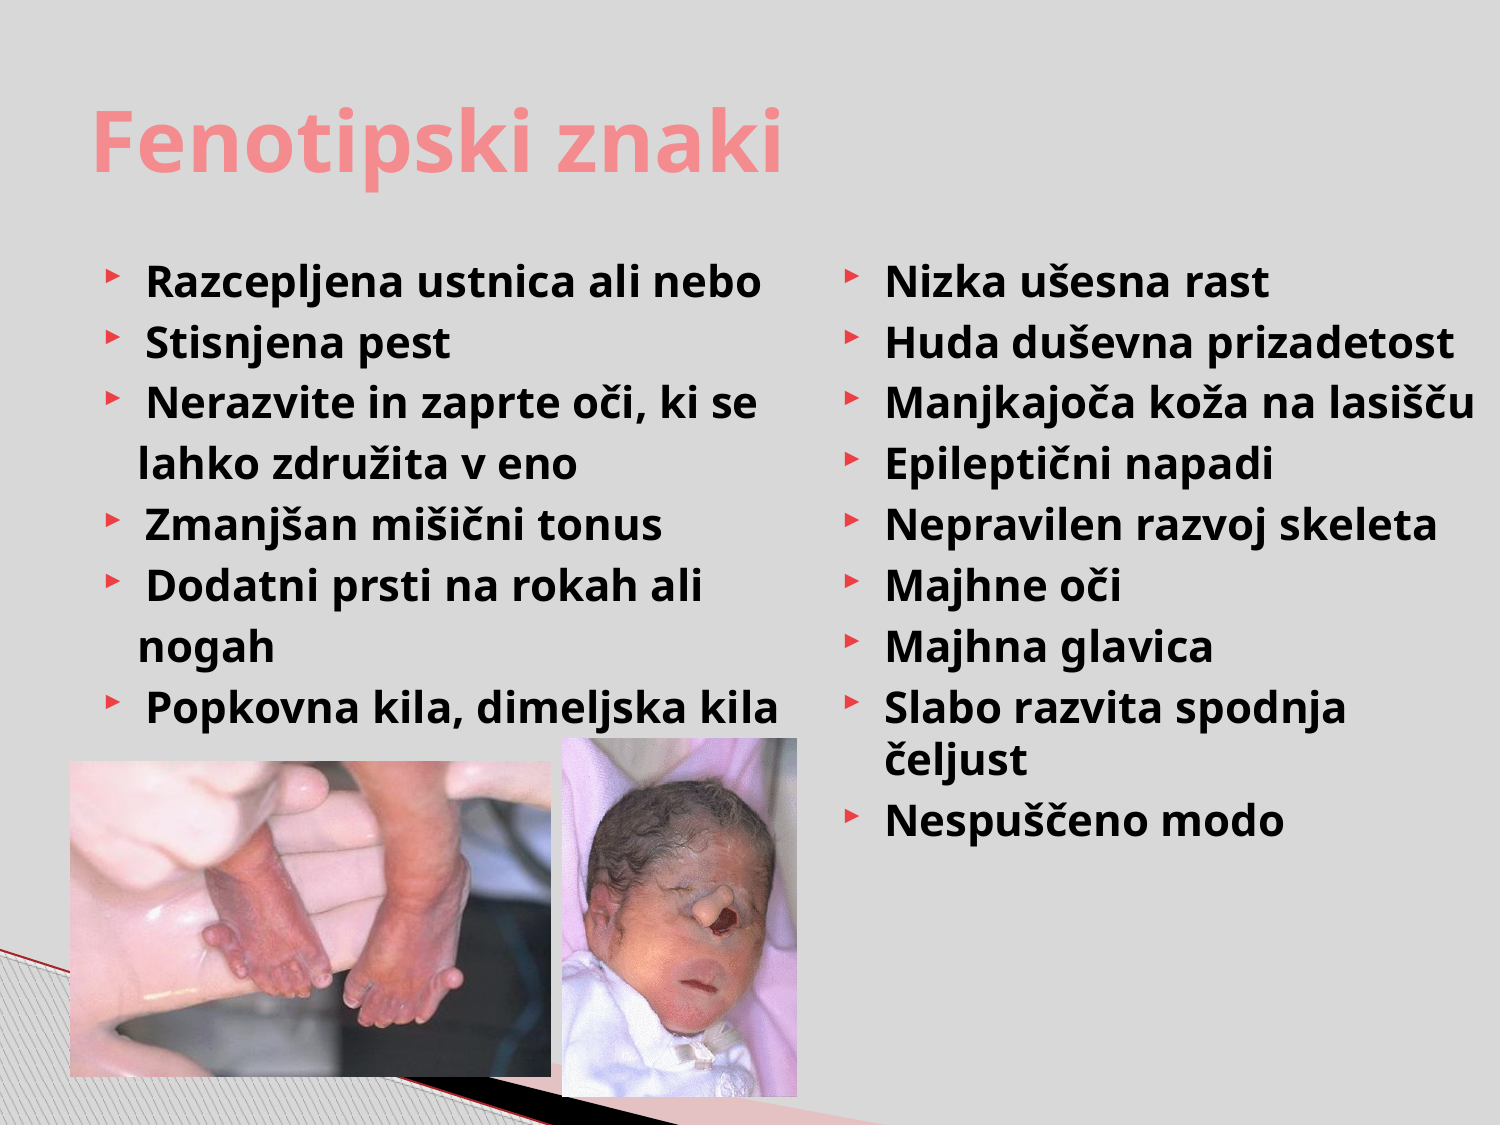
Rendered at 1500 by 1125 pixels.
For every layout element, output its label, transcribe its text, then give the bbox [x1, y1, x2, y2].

title Fenotipski znaki [75, 45, 1425, 233]
list Razcepljena ustnica ali nebo Stisnjena pest Nerazvite in zaprte oči, ki se lahko združita v eno Zmanjšan mišični tonus Dodatni prsti na rokah ali nogah Popkovna kila, dimeljska kila [70, 246, 809, 989]
list Nizka ušesna rast Huda duševna prizadetost Manjkajoča koža na lasišču Epileptični napadi Nepravilen razvoj skeleta Majhne oči Majhna glavica Slabo razvita spodnja čeljust Nespuščeno modo [809, 246, 1500, 989]
picture [562, 738, 797, 1097]
picture [70, 761, 551, 1077]
